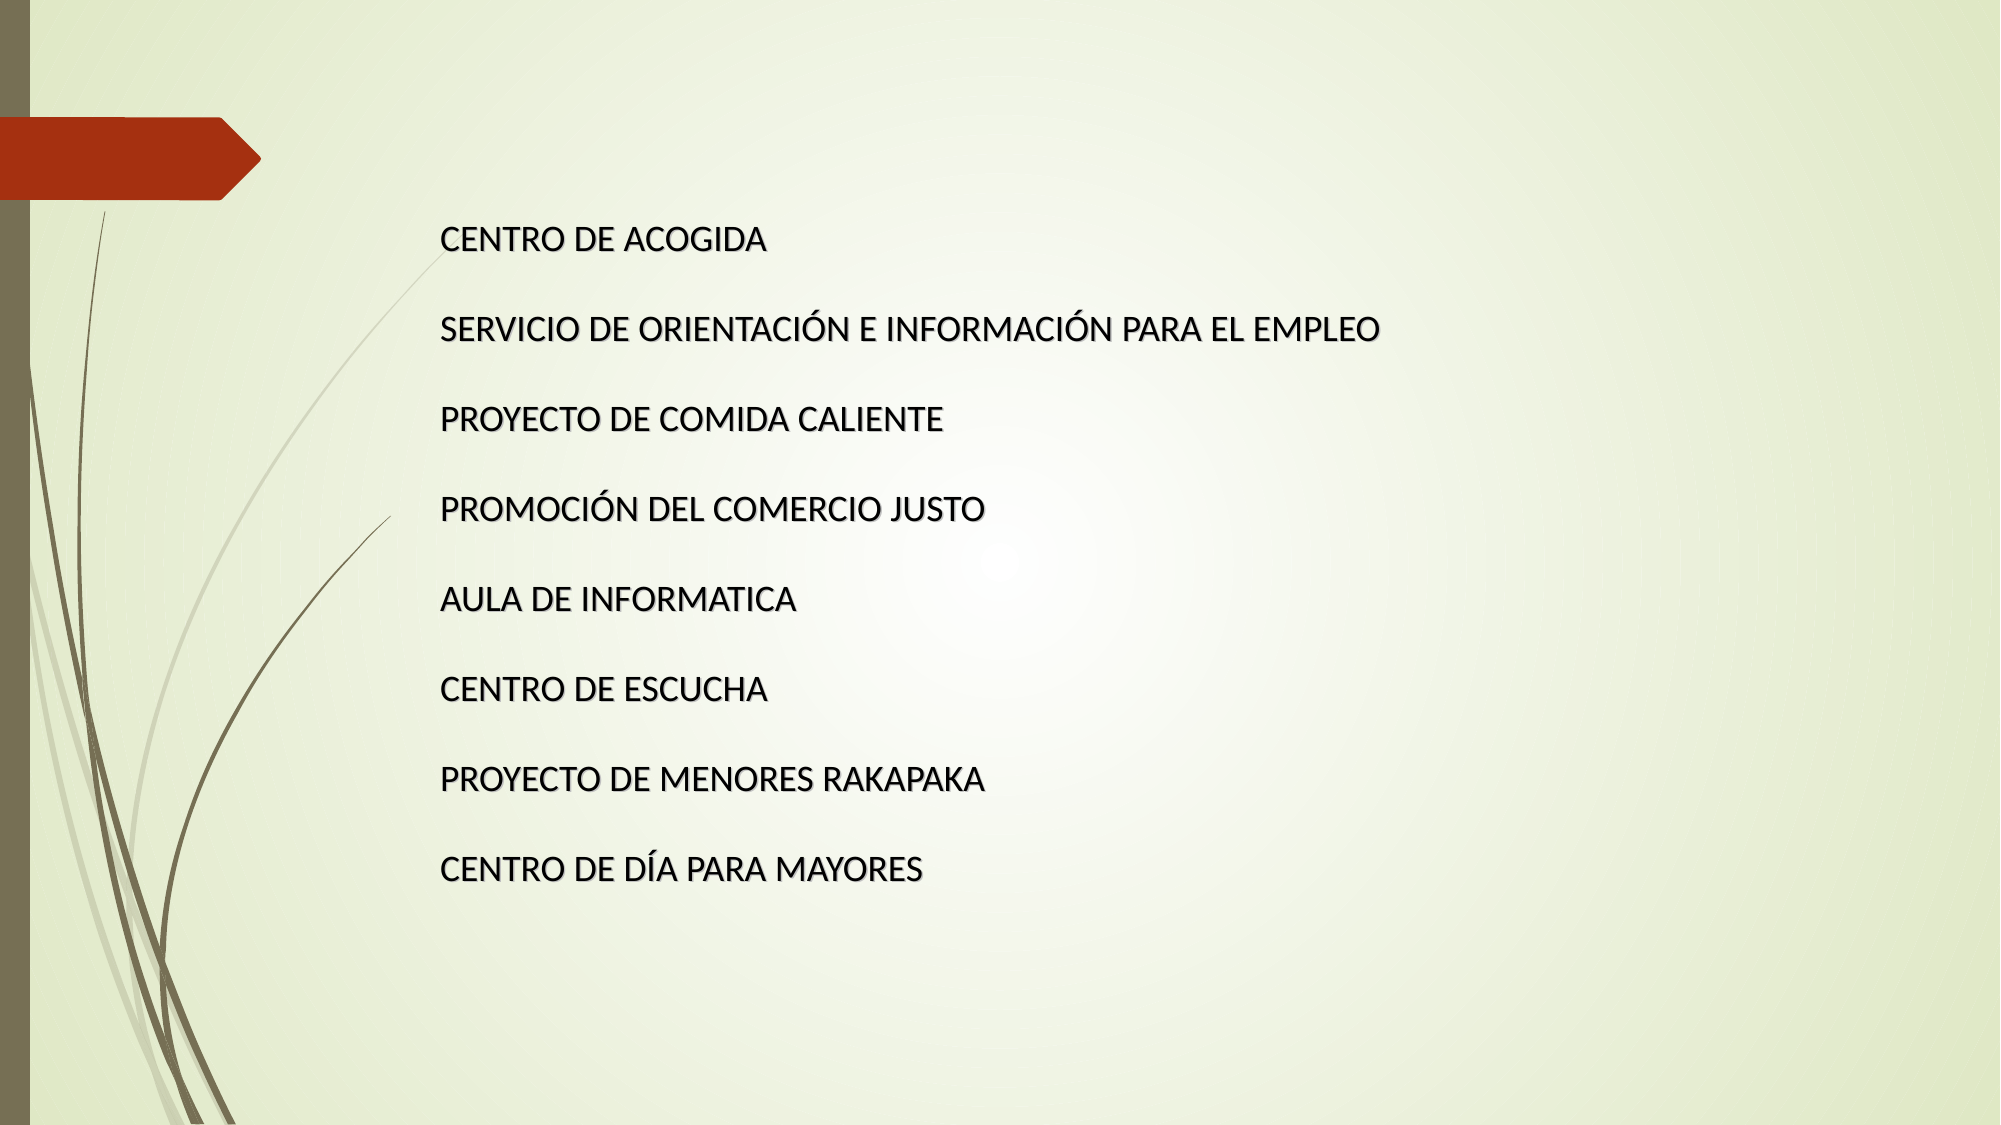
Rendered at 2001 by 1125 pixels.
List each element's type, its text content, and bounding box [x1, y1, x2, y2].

text_box CENTRO DE ACOGIDA SERVICIO DE ORIENTACIÓN E INFORMACIÓN PARA EL EMPLEO PROYECTO DE COMIDA CALIENTE PROMOCIÓN DEL COMERCIO JUSTO AULA DE INFORMATICA CENTRO DE ESCUCHA PROYECTO DE MENORES RAKAPAKA CENTRO DE DÍA PARA MAYORES [425, 206, 1494, 897]
